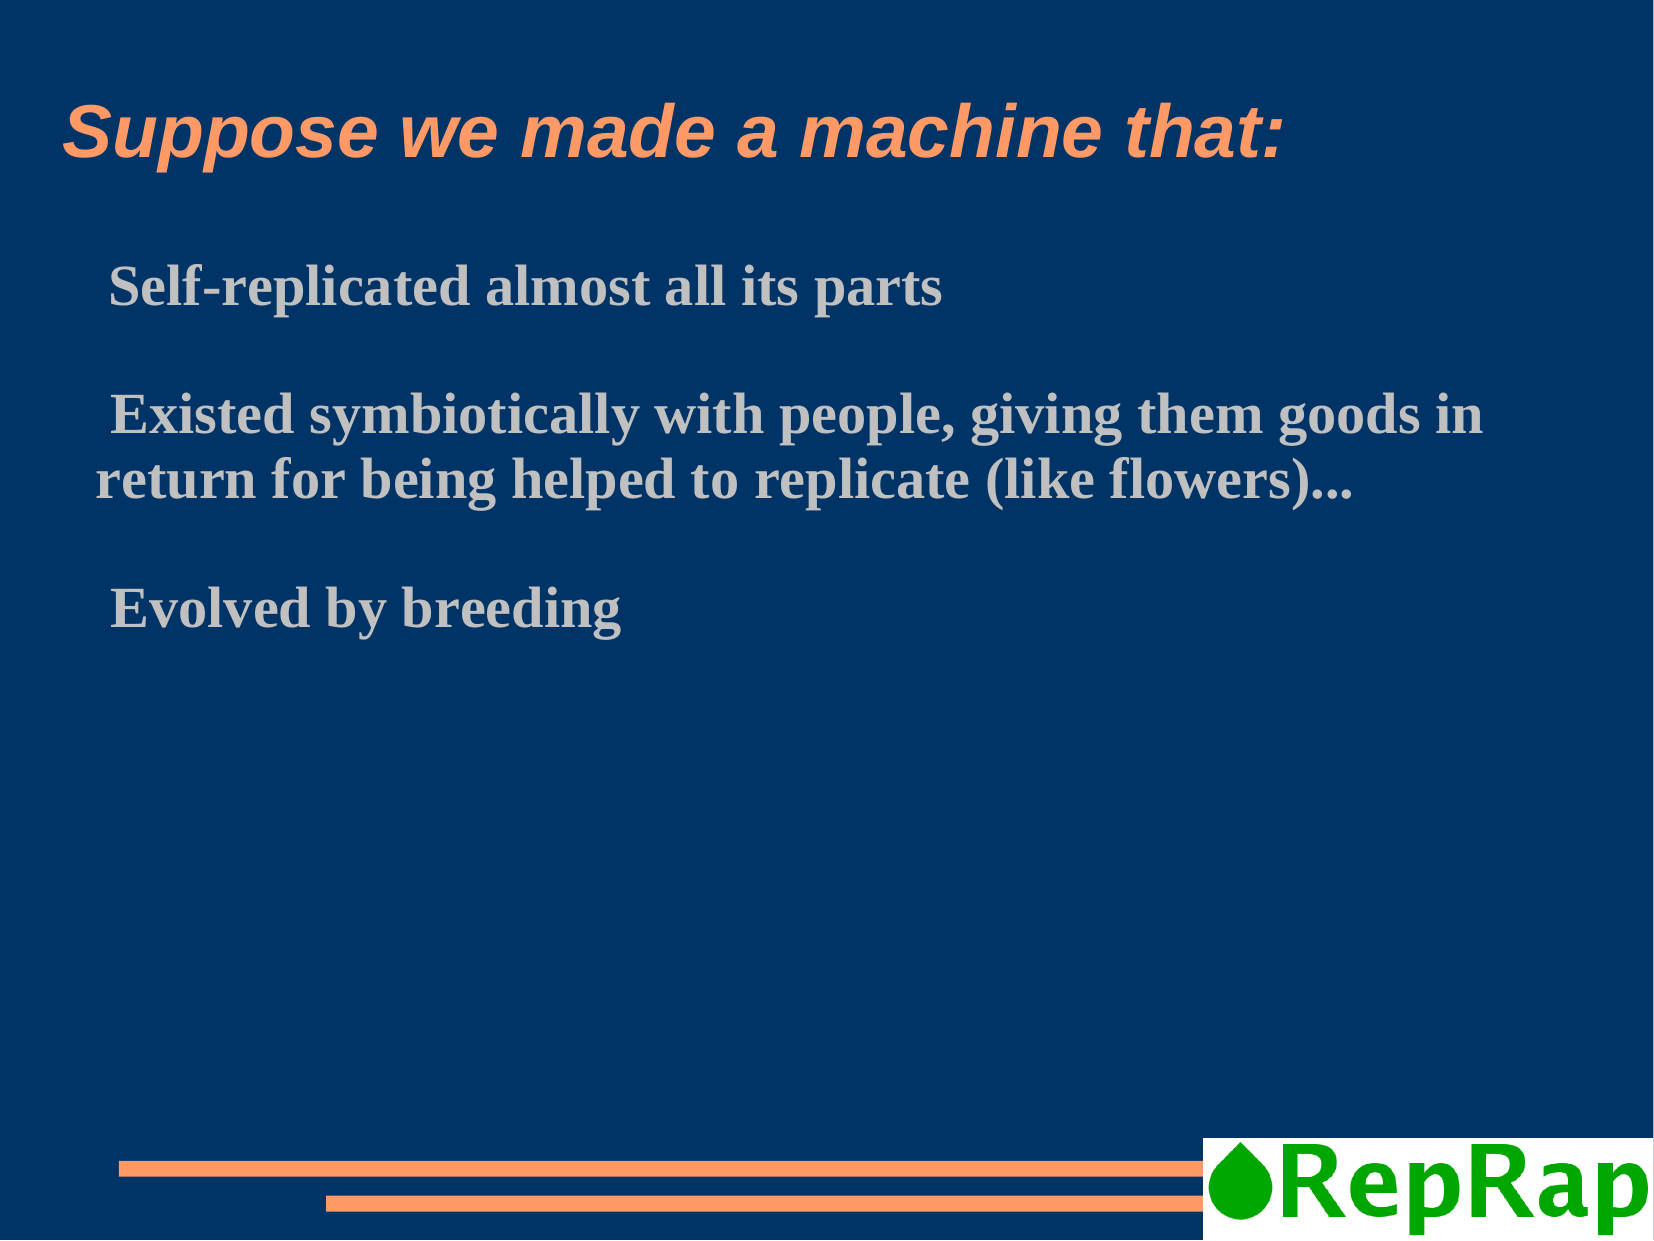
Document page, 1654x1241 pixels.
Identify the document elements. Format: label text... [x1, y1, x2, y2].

title Suppose we made a machine that: [62, 53, 1628, 210]
text_box Self-replicated almost all its parts Existed symbiotically with people, giving them goods in return for being helped to replicate (like flowers)... Evolved by breeding [95, 252, 1524, 1180]
picture [1203, 1138, 1654, 1241]
text_box [95, 232, 1547, 905]
